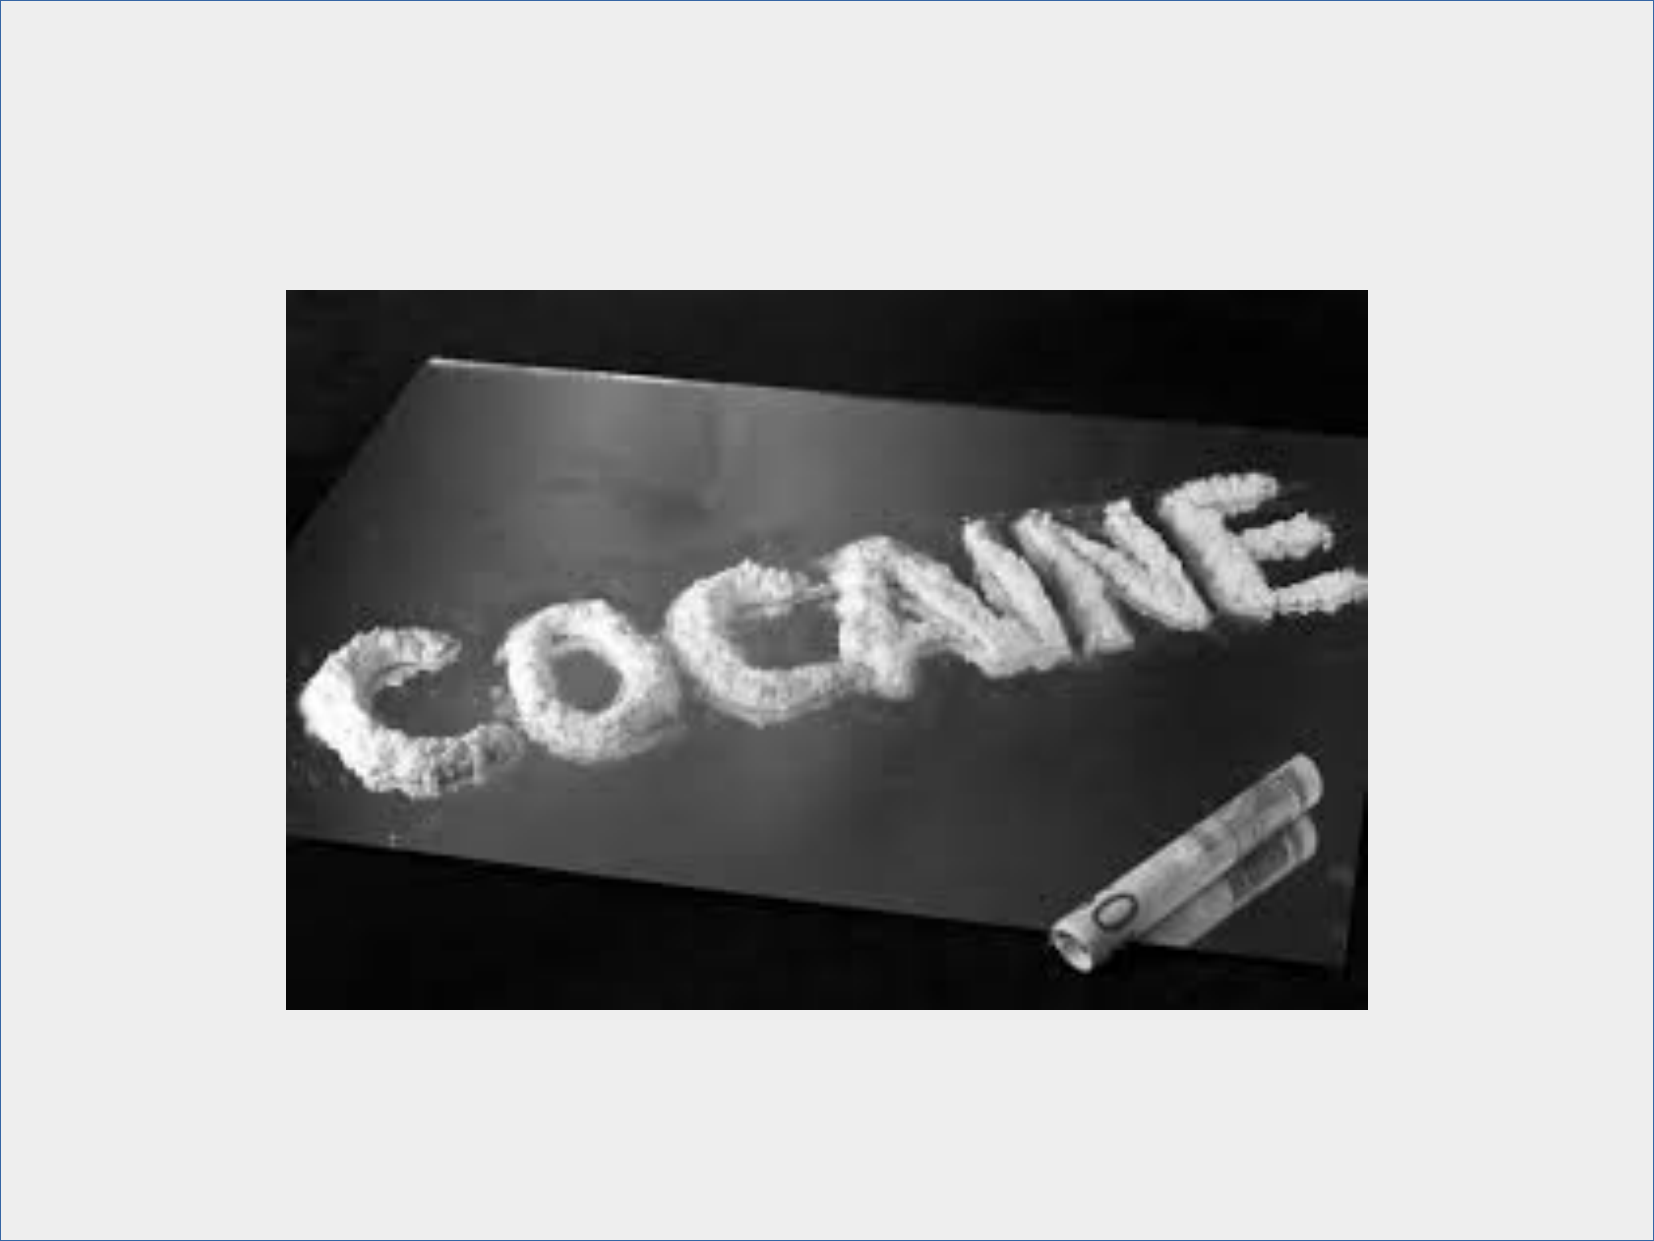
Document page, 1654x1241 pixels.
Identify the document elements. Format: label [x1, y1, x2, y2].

picture [286, 290, 1368, 1010]
text_box [0, 0, 1654, 1241]
